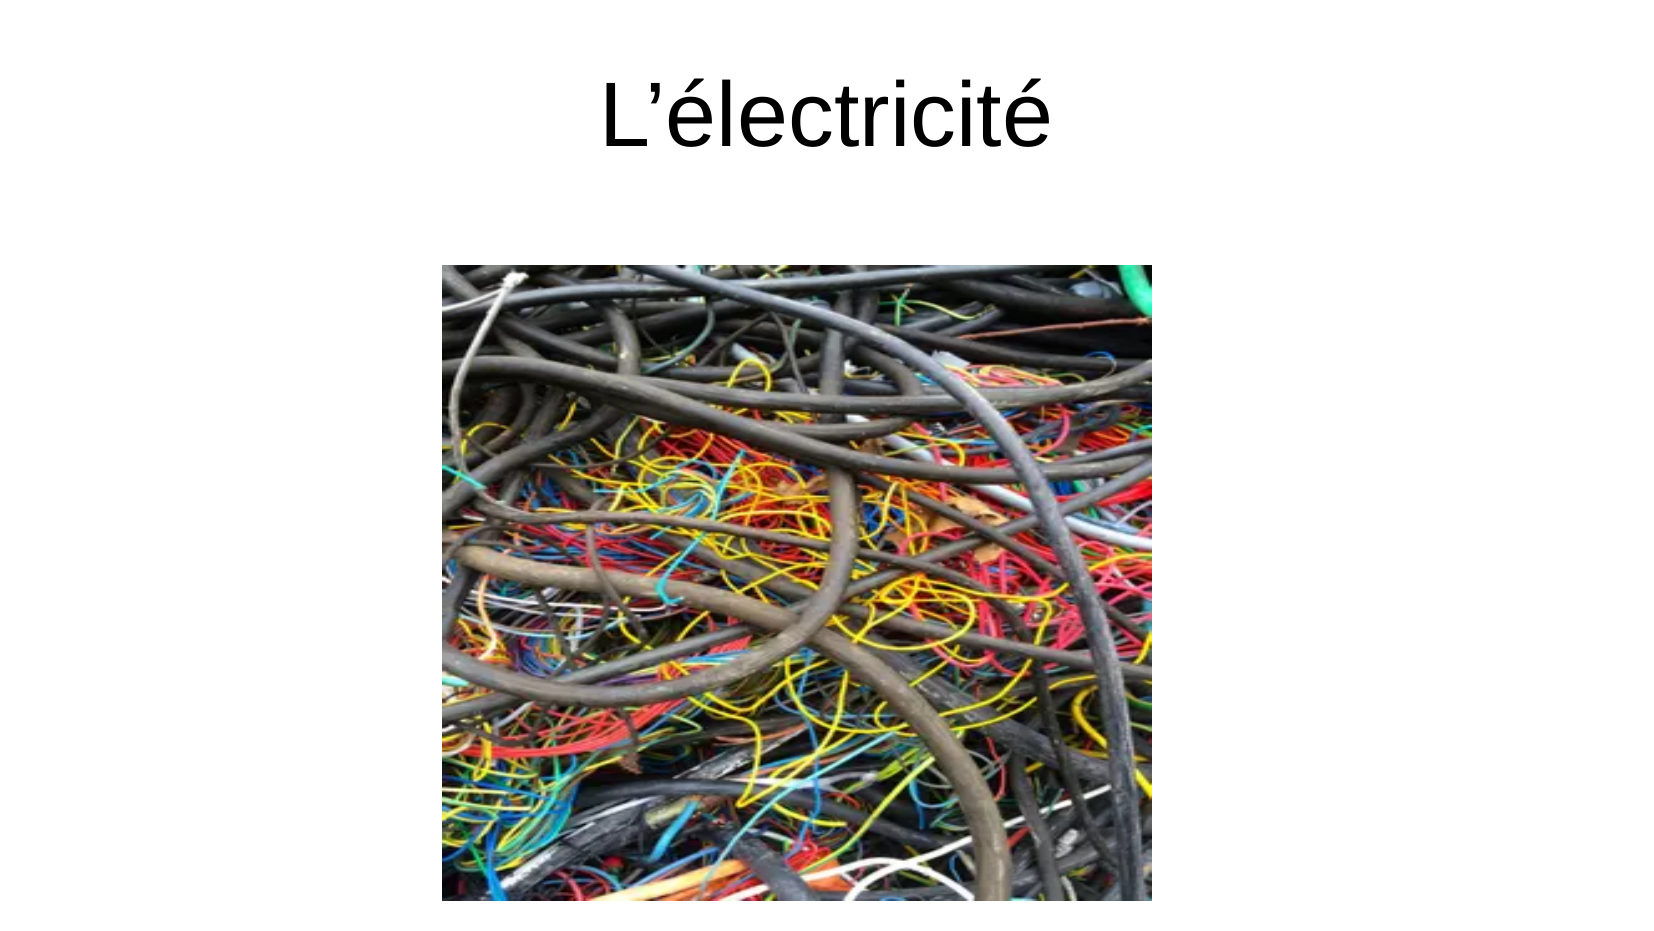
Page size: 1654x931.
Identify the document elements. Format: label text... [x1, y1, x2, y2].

picture [442, 265, 1152, 901]
title L’électricité [82, 37, 1571, 193]
